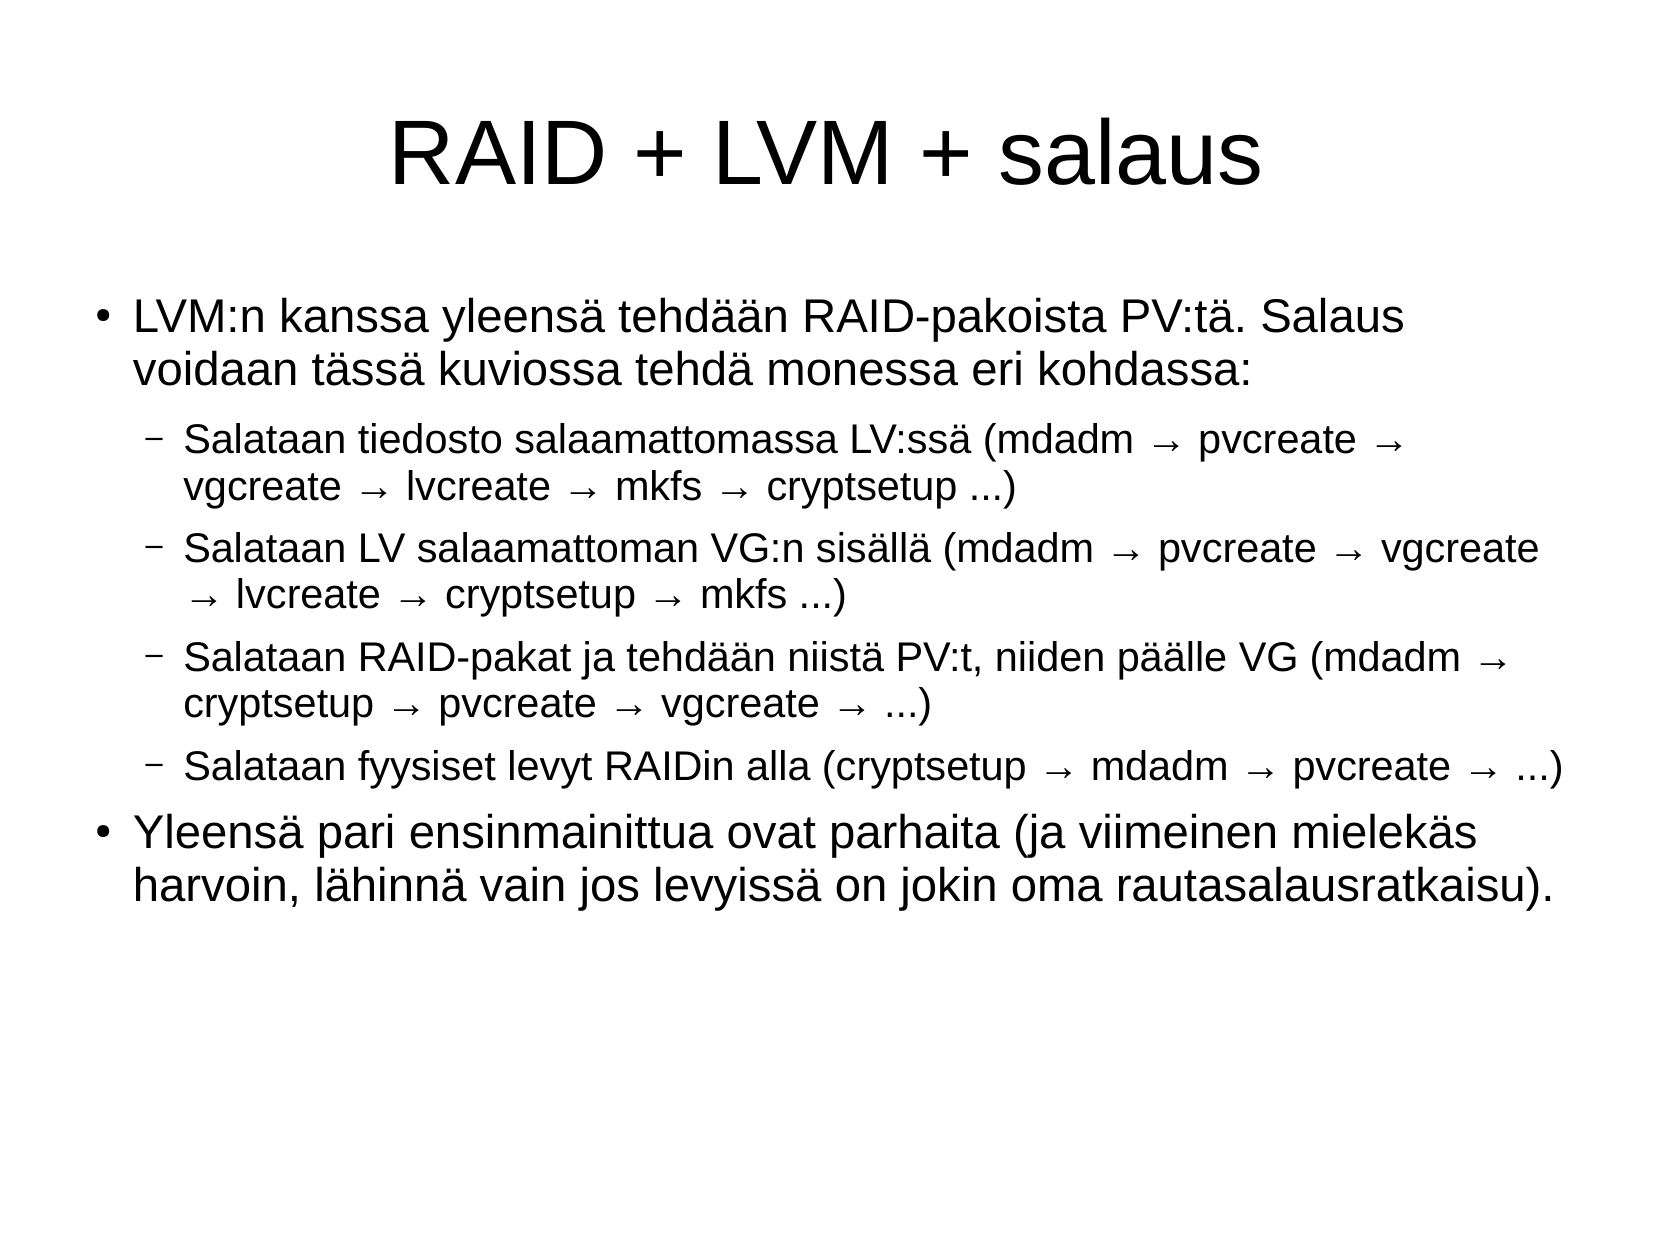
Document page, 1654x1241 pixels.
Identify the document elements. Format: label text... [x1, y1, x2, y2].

list LVM:n kanssa yleensä tehdään RAID-pakoista PV:tä. Salaus voidaan tässä kuviossa tehdä monessa eri kohdassa: Salataan tiedosto salaamattomassa LV:ssä (mdadm → pvcreate → vgcreate → lvcreate → mkfs → cryptsetup ...) Salataan LV salaamattoman VG:n sisällä (mdadm → pvcreate → vgcreate → lvcreate → cryptsetup → mkfs ...) Salataan RAID-pakat ja tehdään niistä PV:t, niiden päälle VG (mdadm → cryptsetup → pvcreate → vgcreate → ...) Salataan fyysiset levyt RAIDin alla (cryptsetup → mdadm → pvcreate → ...) Yleensä pari ensinmainittua ovat parhaita (ja viimeinen mielekäs harvoin, lähinnä vain jos levyissä on jokin oma rautasalausratkaisu). [82, 290, 1571, 1010]
title RAID + LVM + salaus [82, 49, 1571, 257]
